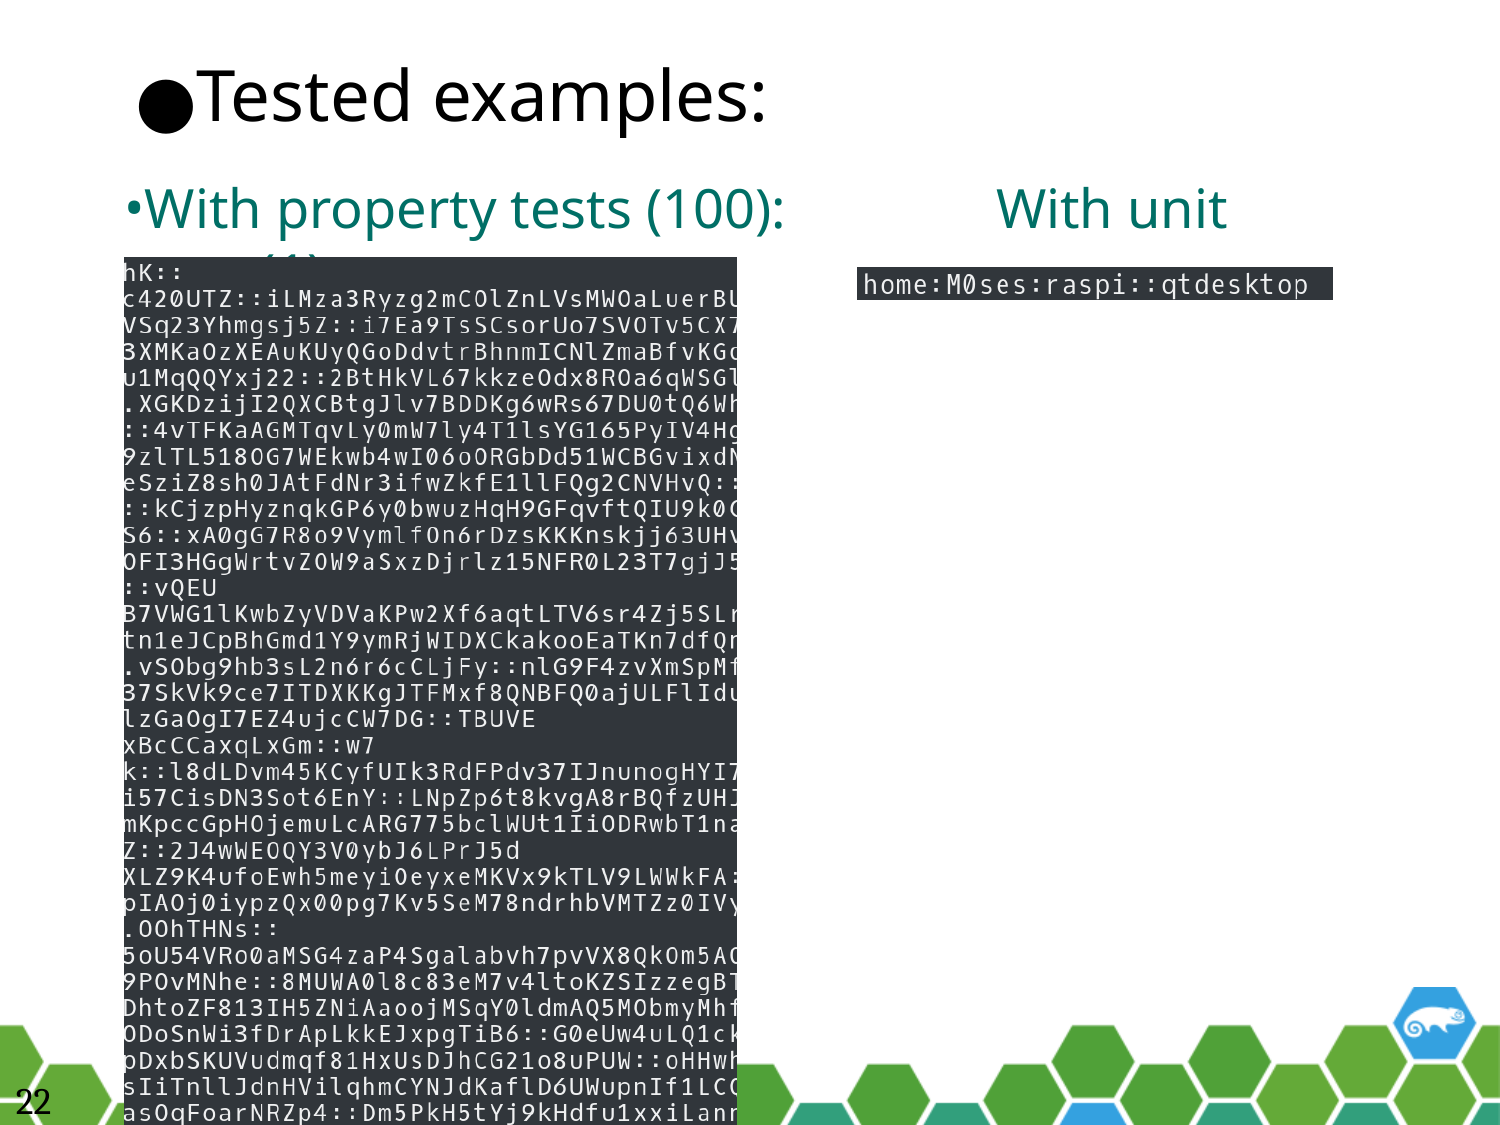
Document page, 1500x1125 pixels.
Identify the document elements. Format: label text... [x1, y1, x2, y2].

picture [0, 257, 1500, 1125]
picture [857, 267, 1333, 301]
text_box Tested examples: [134, 12, 1371, 175]
text_box With property tests (100): With unit tests (1): [124, 174, 1317, 258]
